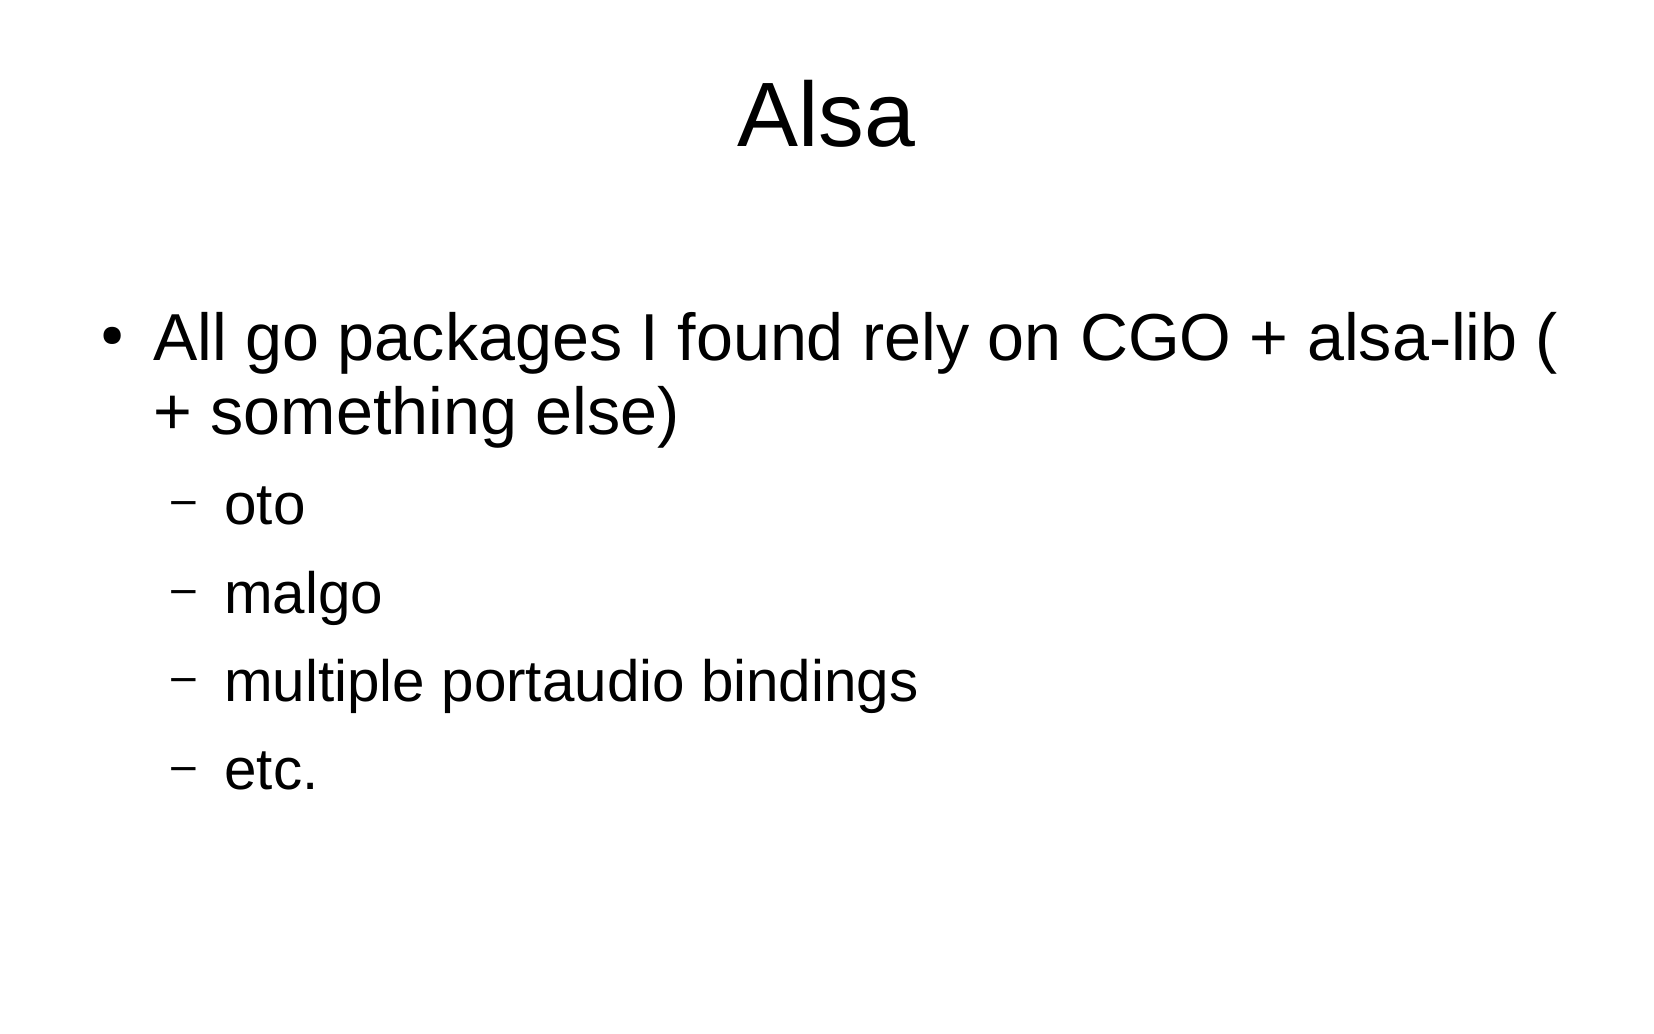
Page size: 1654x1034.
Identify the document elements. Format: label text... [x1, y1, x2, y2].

title Alsa [82, 36, 1571, 193]
list All go packages I found rely on CGO + alsa-lib ( + something else) oto malgo multiple portaudio bindings etc. [82, 300, 1571, 840]
